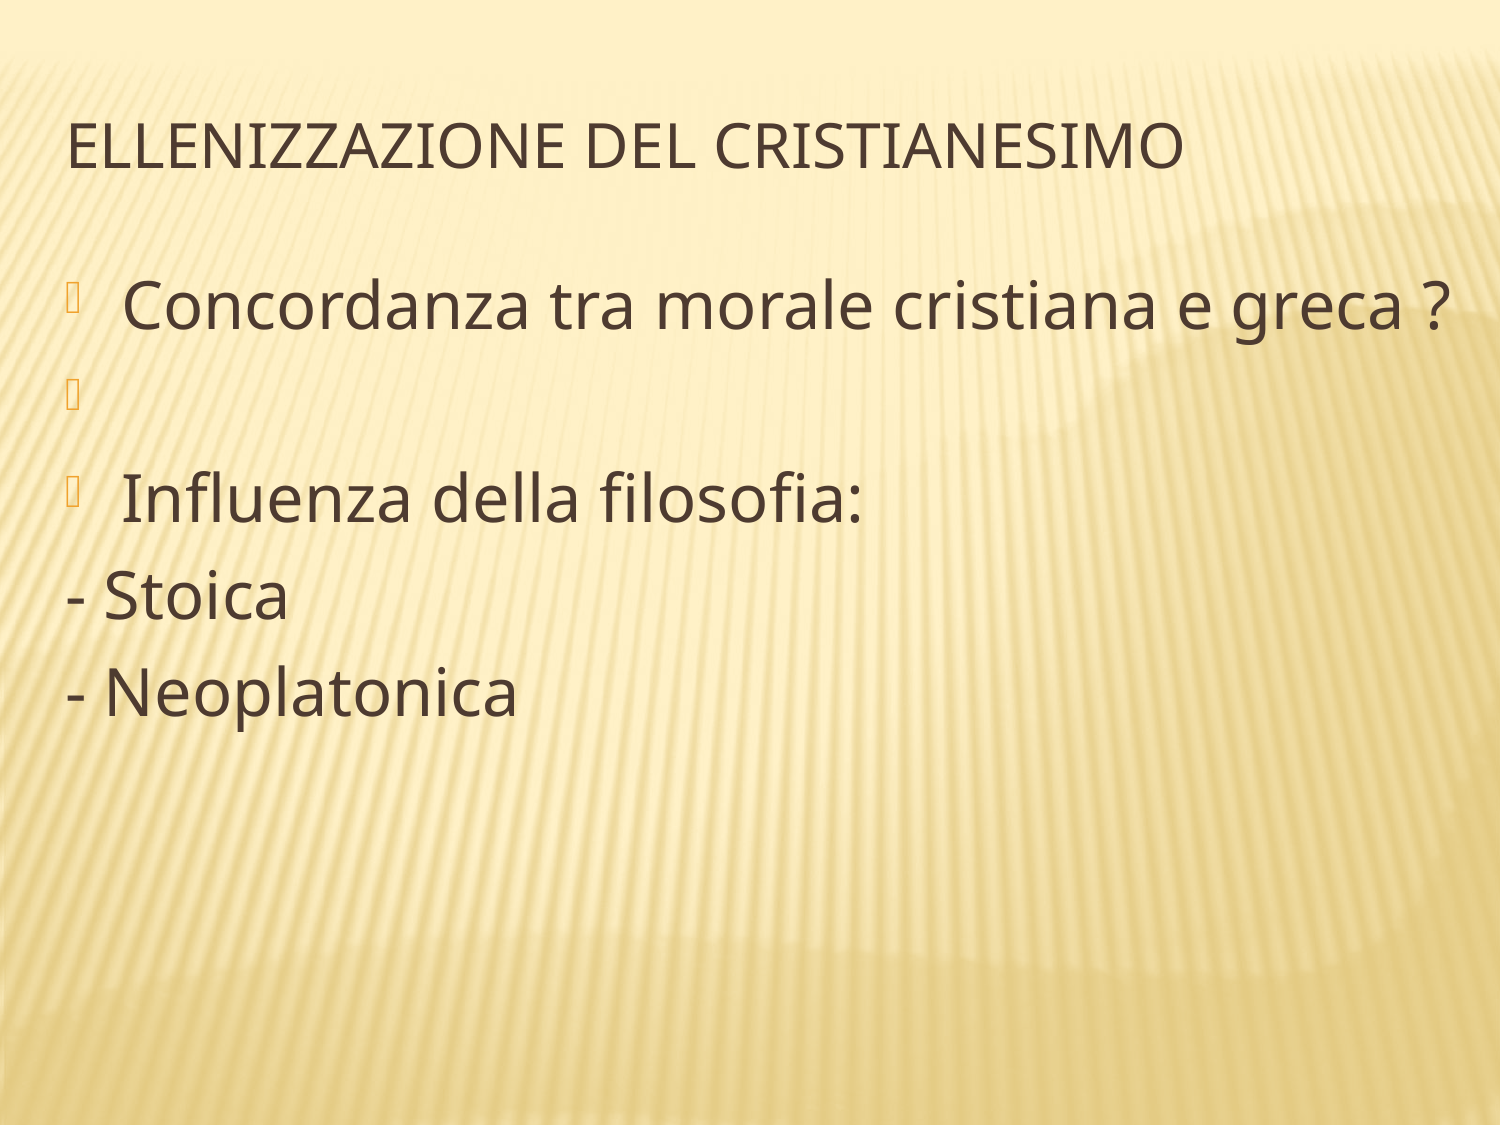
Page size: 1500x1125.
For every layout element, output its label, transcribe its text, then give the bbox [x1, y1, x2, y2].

list Concordanza tra morale cristiana e greca ? Influenza della filosofia: - Stoica - Neoplatonica [50, 254, 1476, 998]
title Ellenizzazione del cristianesimo [50, 75, 1476, 213]
